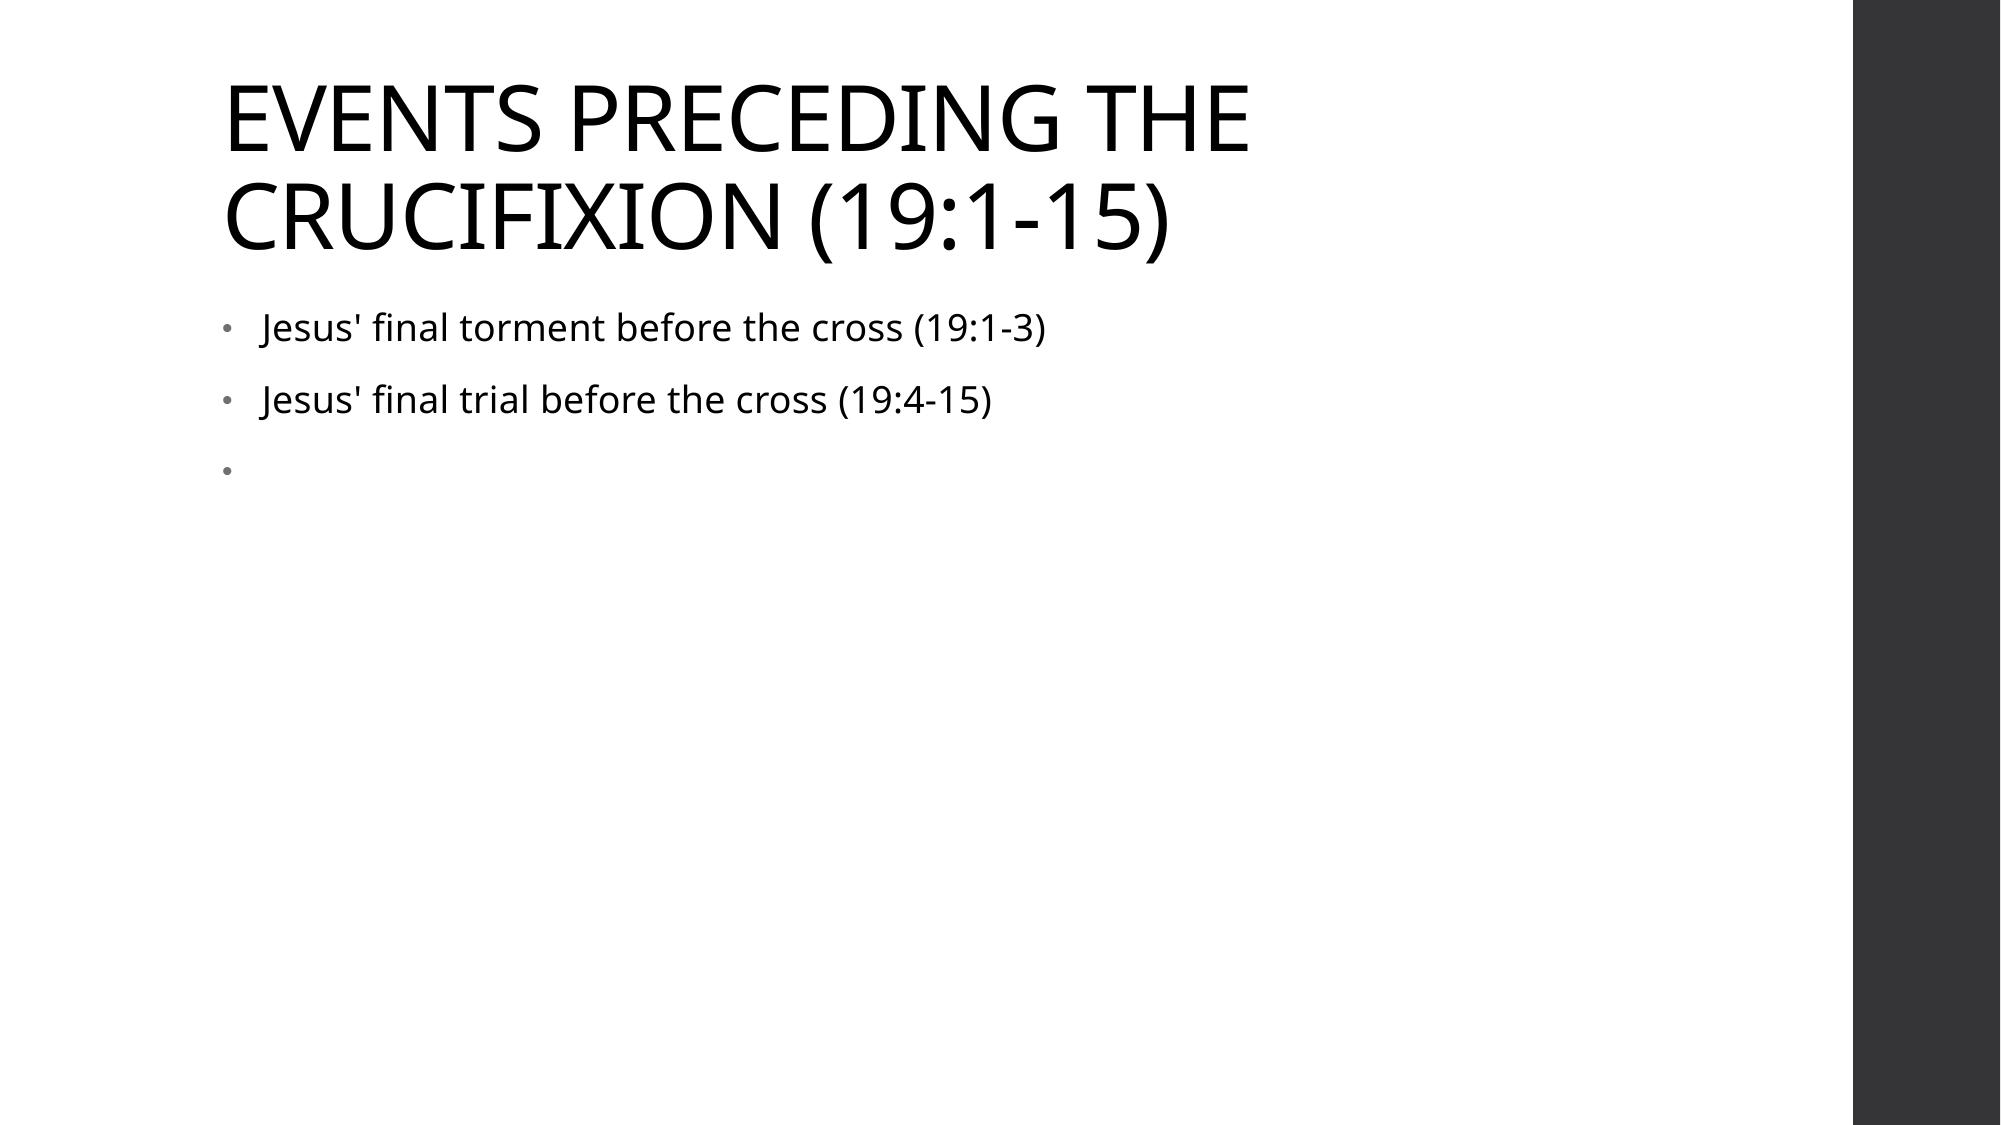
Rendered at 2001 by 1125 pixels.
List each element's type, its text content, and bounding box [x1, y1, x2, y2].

list Jesus' final torment before the cross (19:1-3) Jesus' final trial before the cross (19:4-15) [206, 299, 1617, 1014]
title EVENTS PRECEDING THE CRUCIFIXION (19:1-15) [206, 60, 1797, 278]
